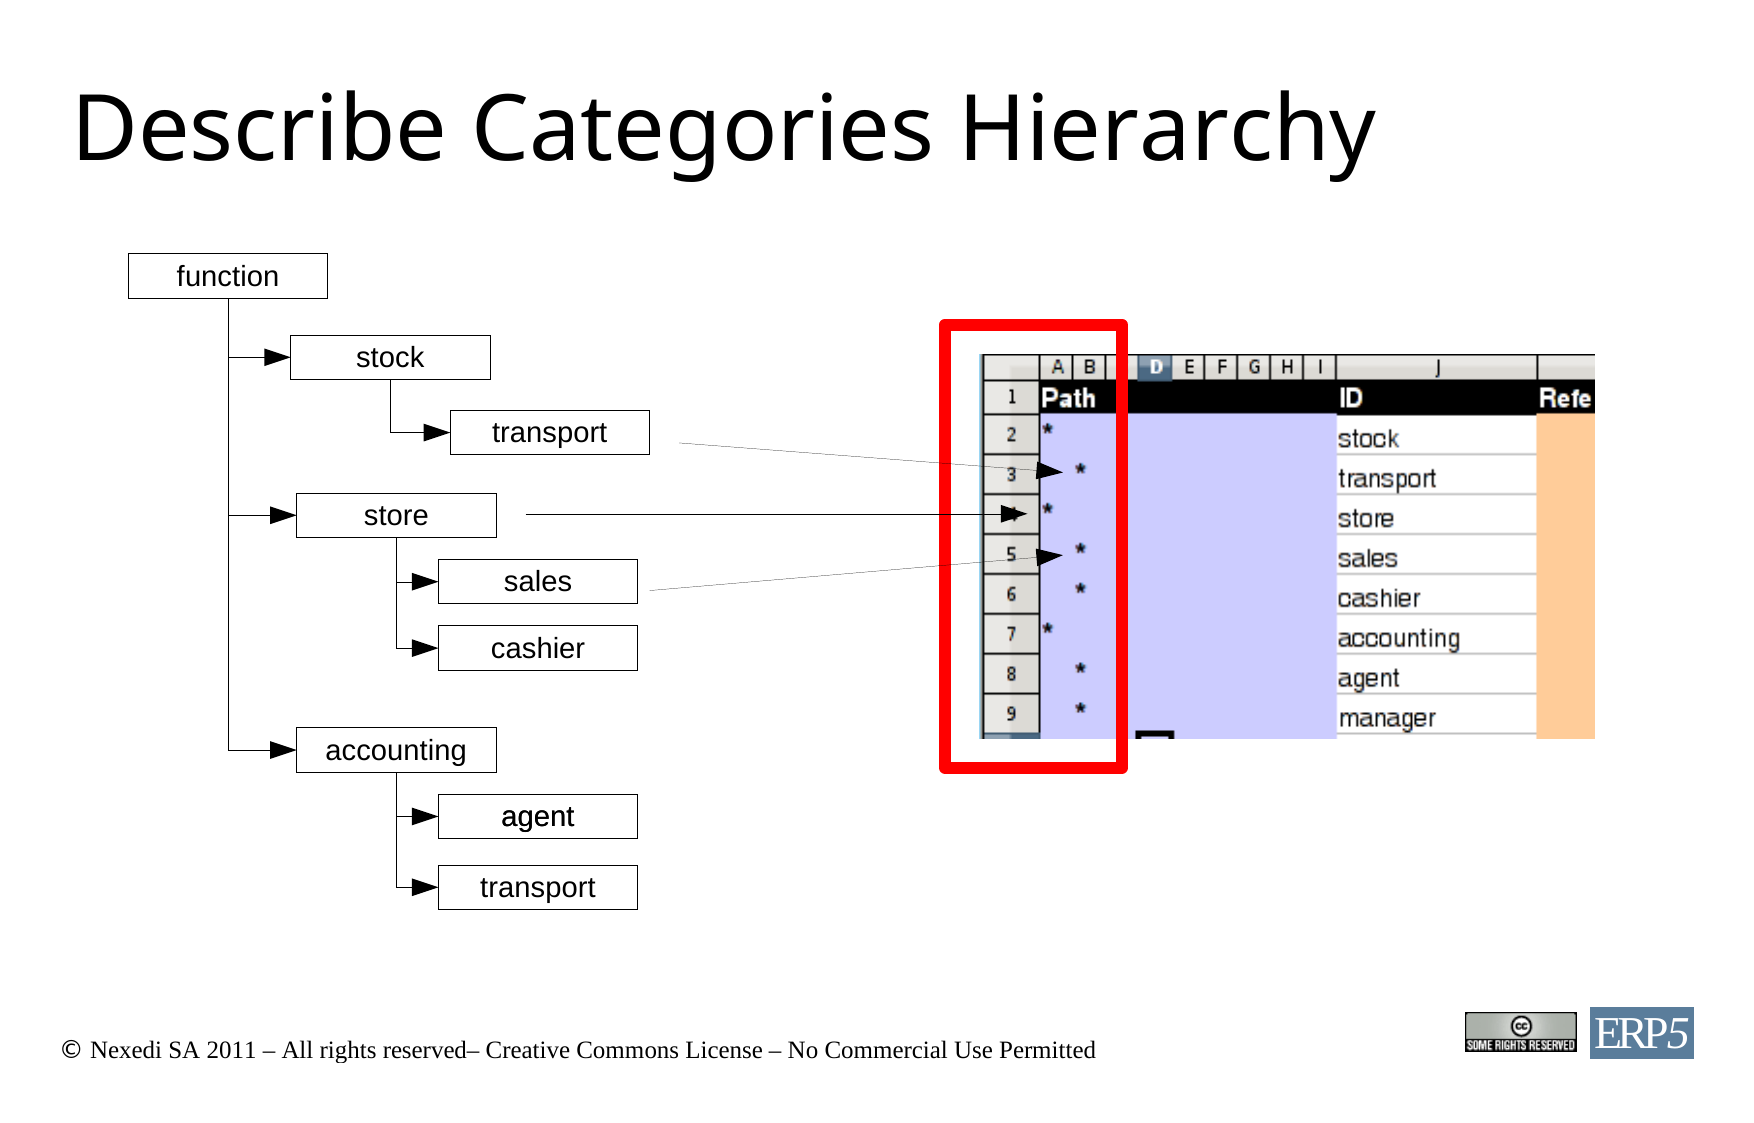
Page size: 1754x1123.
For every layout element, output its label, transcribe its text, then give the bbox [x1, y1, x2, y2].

picture [1465, 1012, 1577, 1052]
text_box transport [438, 865, 638, 910]
picture [979, 354, 1116, 739]
text_box store [296, 493, 497, 538]
picture [1128, 354, 1595, 739]
text_box sales [438, 559, 638, 604]
text_box cashier [438, 625, 638, 671]
text_box stock [290, 335, 491, 380]
text_box agent [438, 794, 638, 839]
text_box accounting [296, 727, 497, 773]
text_box function [128, 253, 328, 299]
text_box transport [450, 410, 650, 455]
title Describe Categories Hierarchy [71, 63, 1707, 187]
